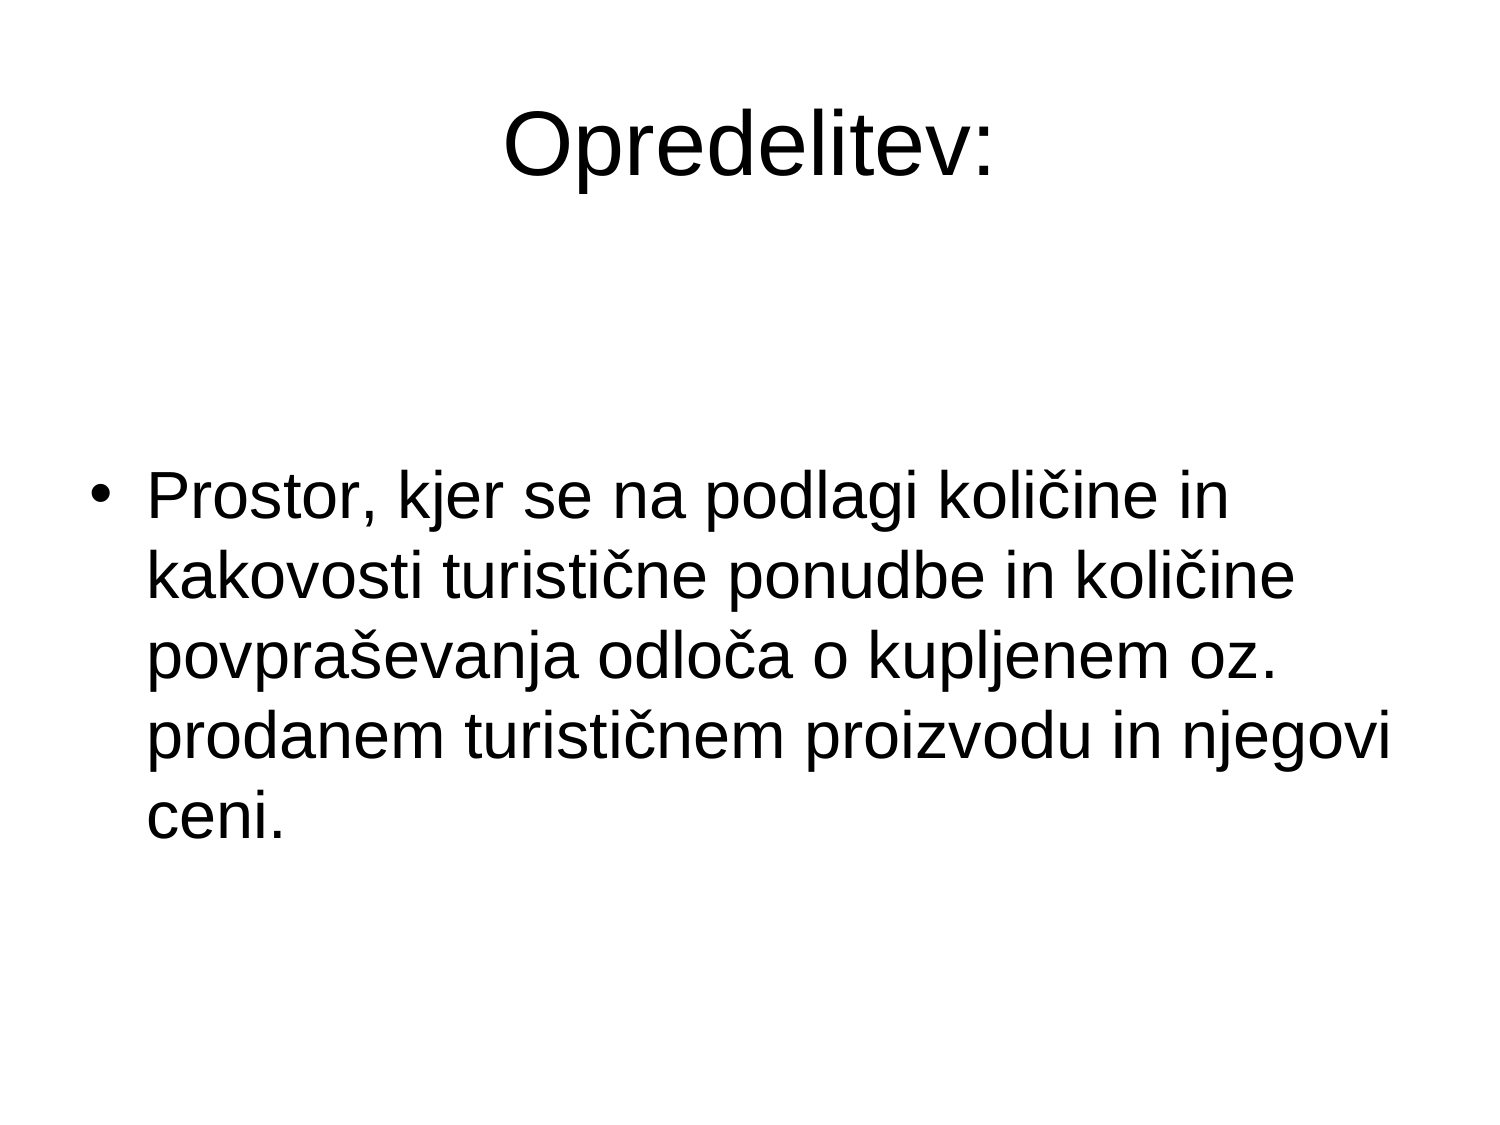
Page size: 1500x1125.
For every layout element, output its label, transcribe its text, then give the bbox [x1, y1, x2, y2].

list Prostor, kjer se na podlagi količine in kakovosti turistične ponudbe in količine povpraševanja odloča o kupljenem oz. prodanem turističnem proizvodu in njegovi ceni. [75, 444, 1426, 1006]
title Opredelitev: [75, 45, 1426, 233]
